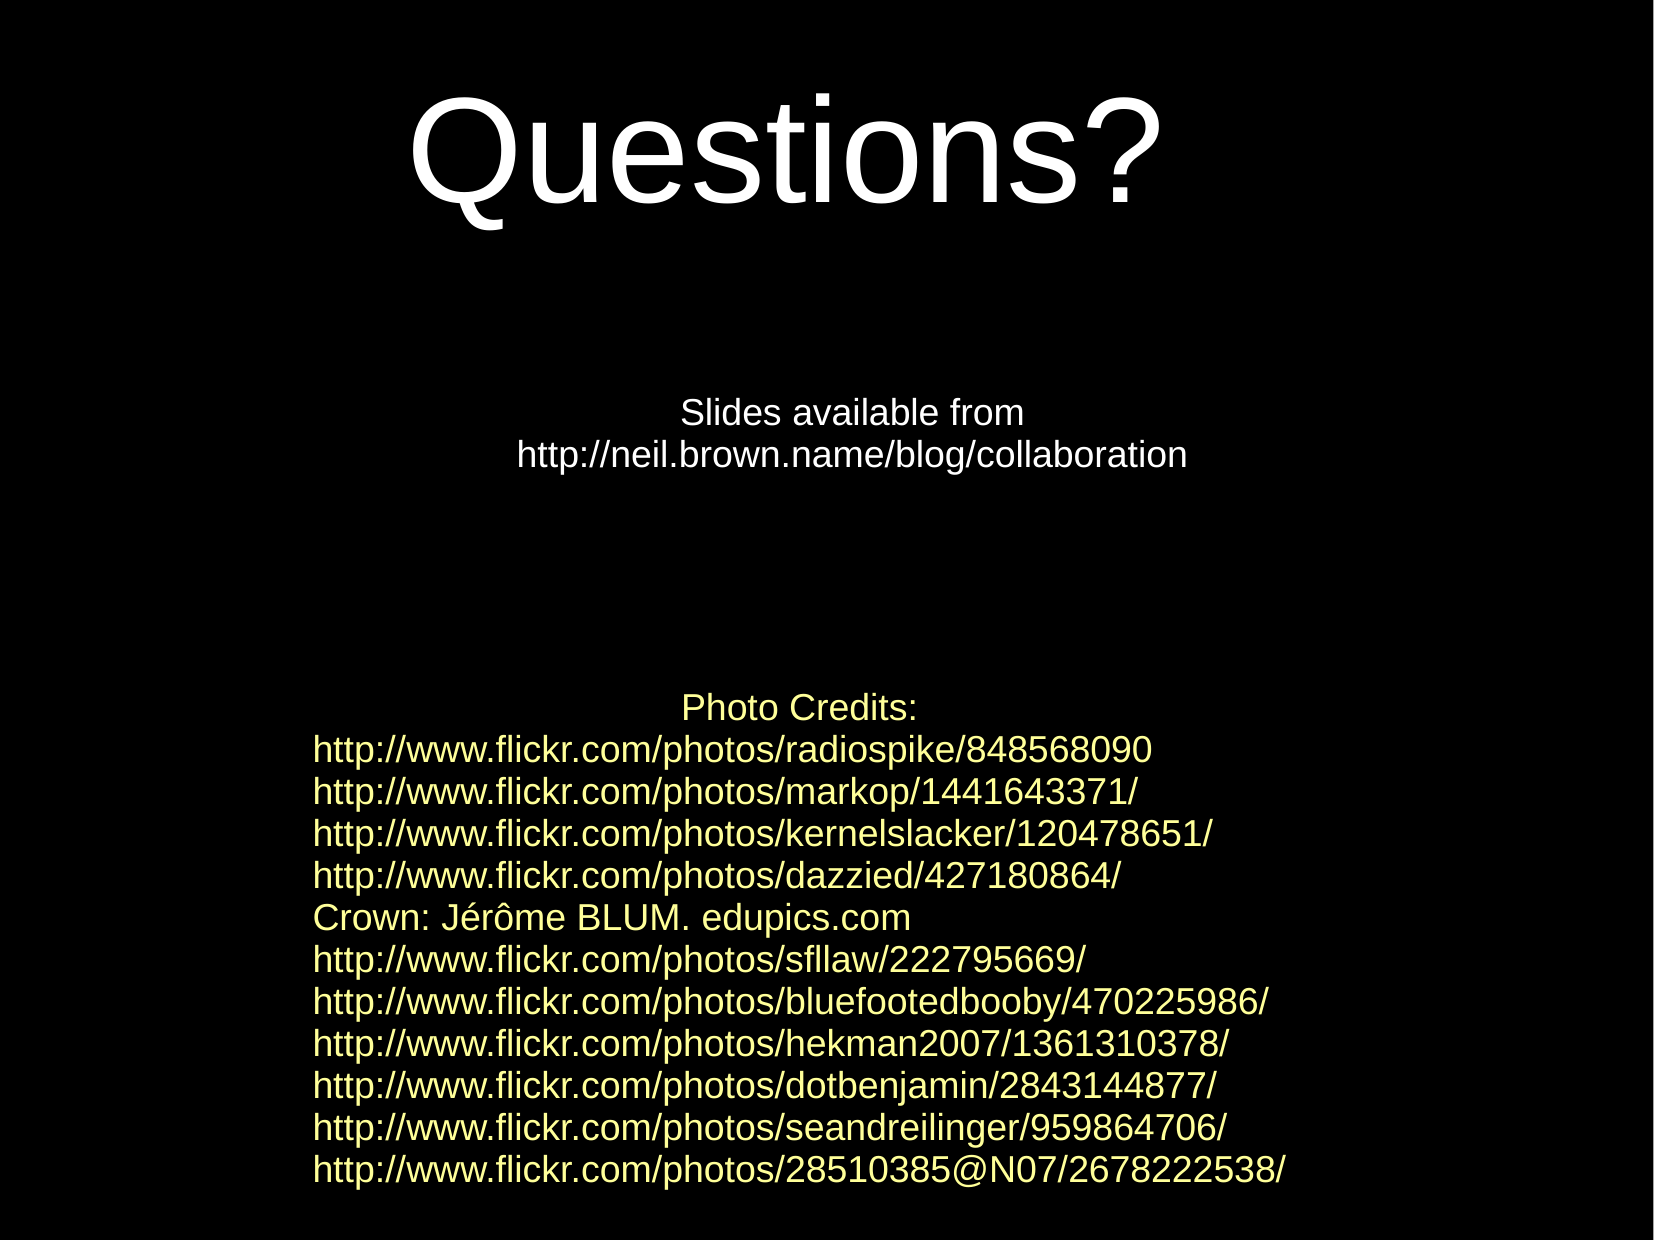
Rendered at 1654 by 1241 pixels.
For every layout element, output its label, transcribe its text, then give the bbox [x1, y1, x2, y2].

text_box Photo Credits: http://www.flickr.com/photos/radiospike/848568090 http://www.flickr.com/photos/markop/1441643371/ http://www.flickr.com/photos/kernelslacker/120478651/ http://www.flickr.com/photos/dazzied/427180864/ Crown: Jérôme BLUM. edupics.com http://www.flickr.com/photos/sfllaw/222795669/ http://www.flickr.com/photos/bluefootedbooby/470225986/ http://www.flickr.com/photos/hekman2007/1361310378/ http://www.flickr.com/photos/dotbenjamin/2843144877/ http://www.flickr.com/photos/seandreilinger/959864706/ http://www.flickr.com/photos/28510385@N07/2678222538/ [297, 679, 1300, 1211]
text_box Questions? [392, 59, 1182, 242]
text_box Slides available from http://neil.brown.name/blog/collaboration [501, 383, 1203, 502]
